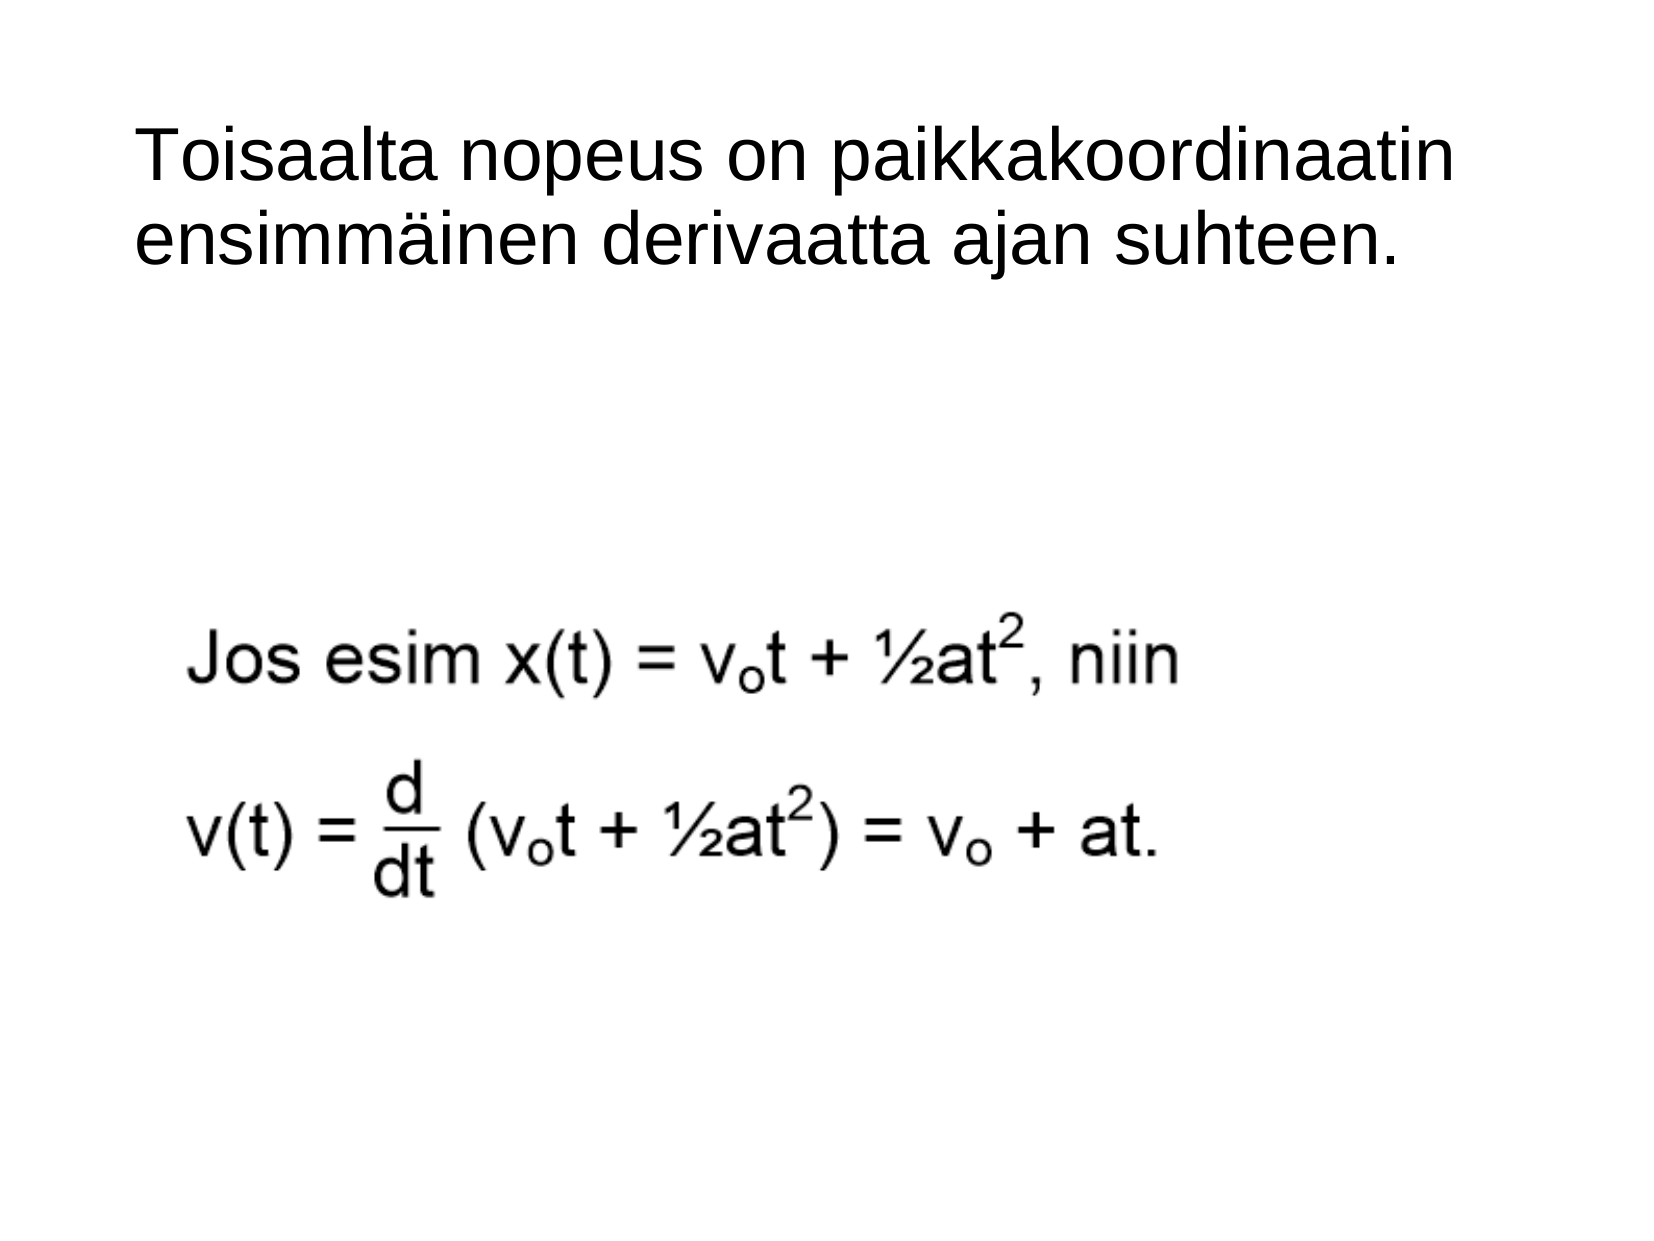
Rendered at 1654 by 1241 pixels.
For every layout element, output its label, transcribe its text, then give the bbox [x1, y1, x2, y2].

text_box Toisaalta nopeus on paikkakoordinaatin ensimmäinen derivaatta ajan suhteen. [119, 106, 1536, 520]
picture [127, 521, 1311, 969]
